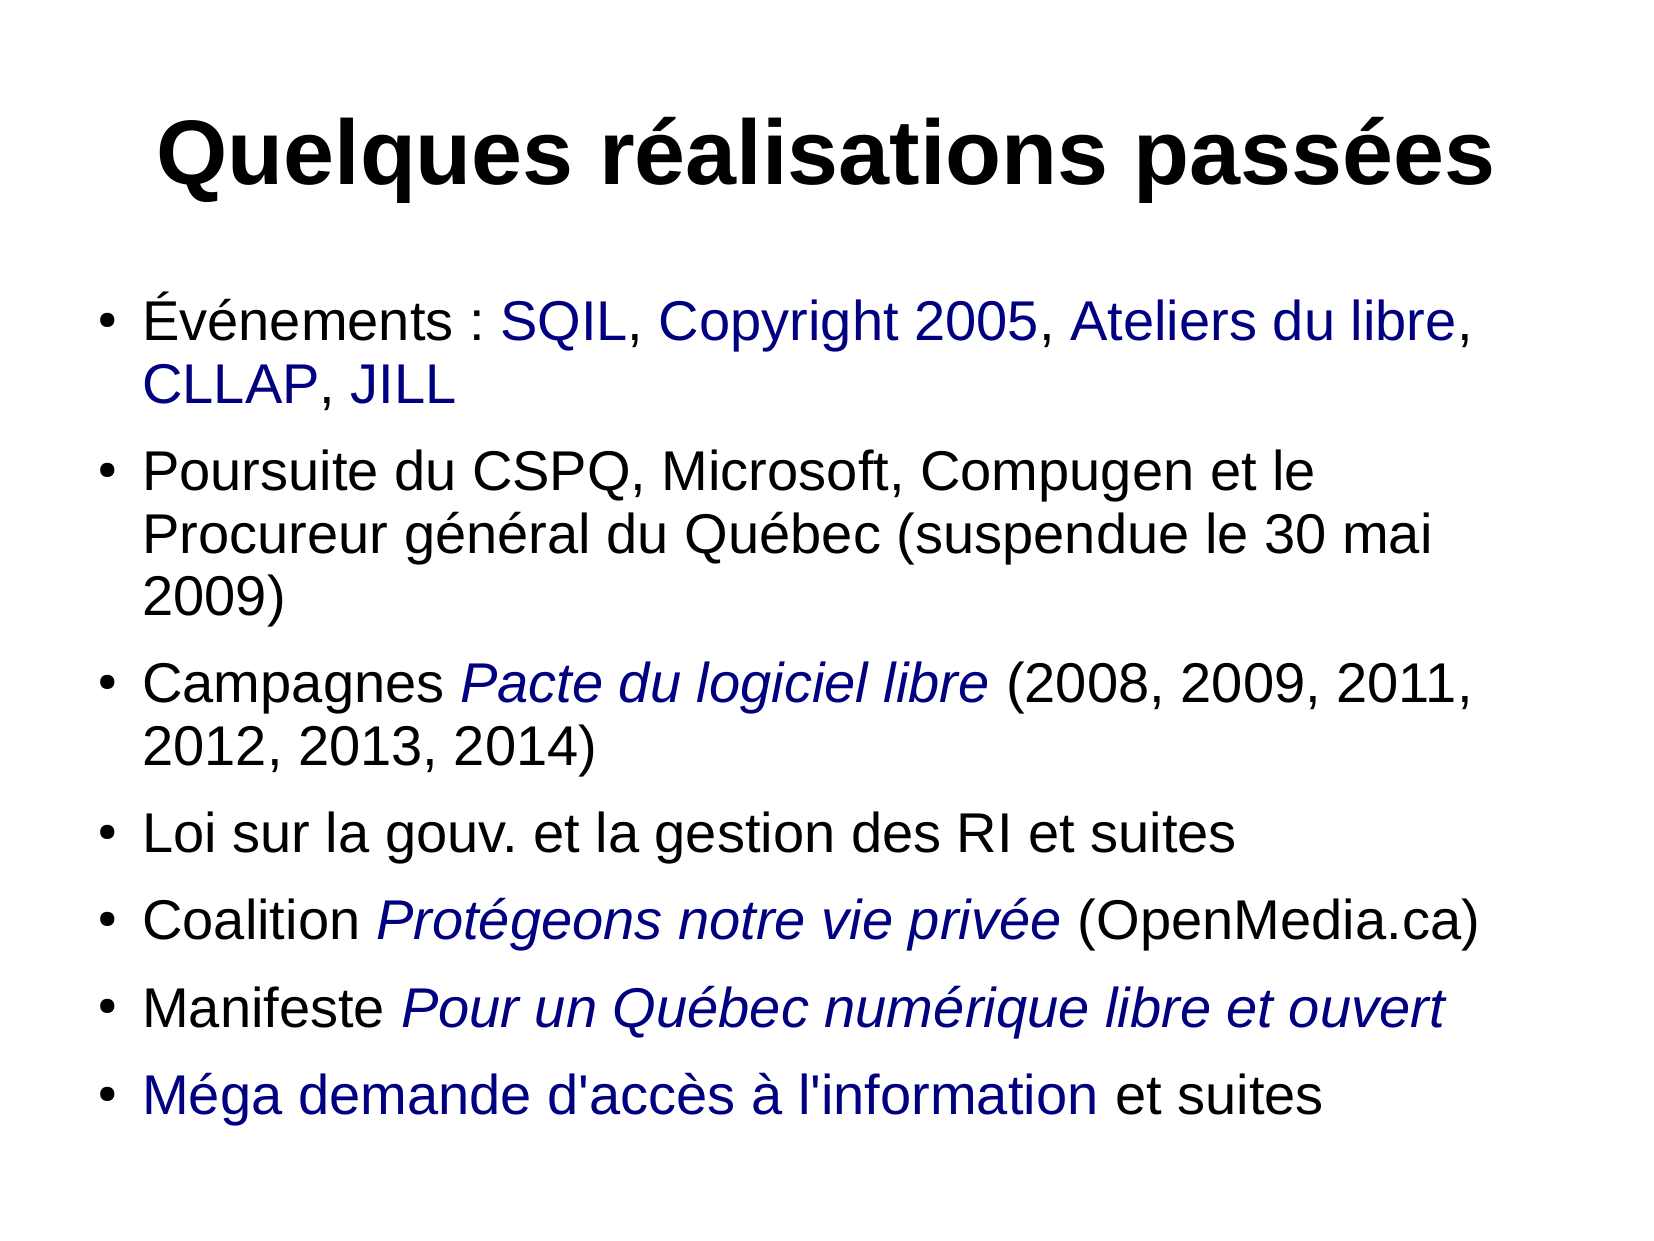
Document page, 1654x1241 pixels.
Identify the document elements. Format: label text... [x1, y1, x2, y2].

title Quelques réalisations passées [82, 49, 1571, 257]
list Événements : SQIL, Copyright 2005, Ateliers du libre, CLLAP, JILL Poursuite du CSPQ, Microsoft, Compugen et le Procureur général du Québec (suspendue le 30 mai 2009) Campagnes Pacte du logiciel libre (2008, 2009, 2011, 2012, 2013, 2014) Loi sur la gouv. et la gestion des RI et suites Coalition Protégeons notre vie privée (OpenMedia.ca) Manifeste Pour un Québec numérique libre et ouvert Méga demande d'accès à l'information et suites [82, 290, 1538, 1146]
